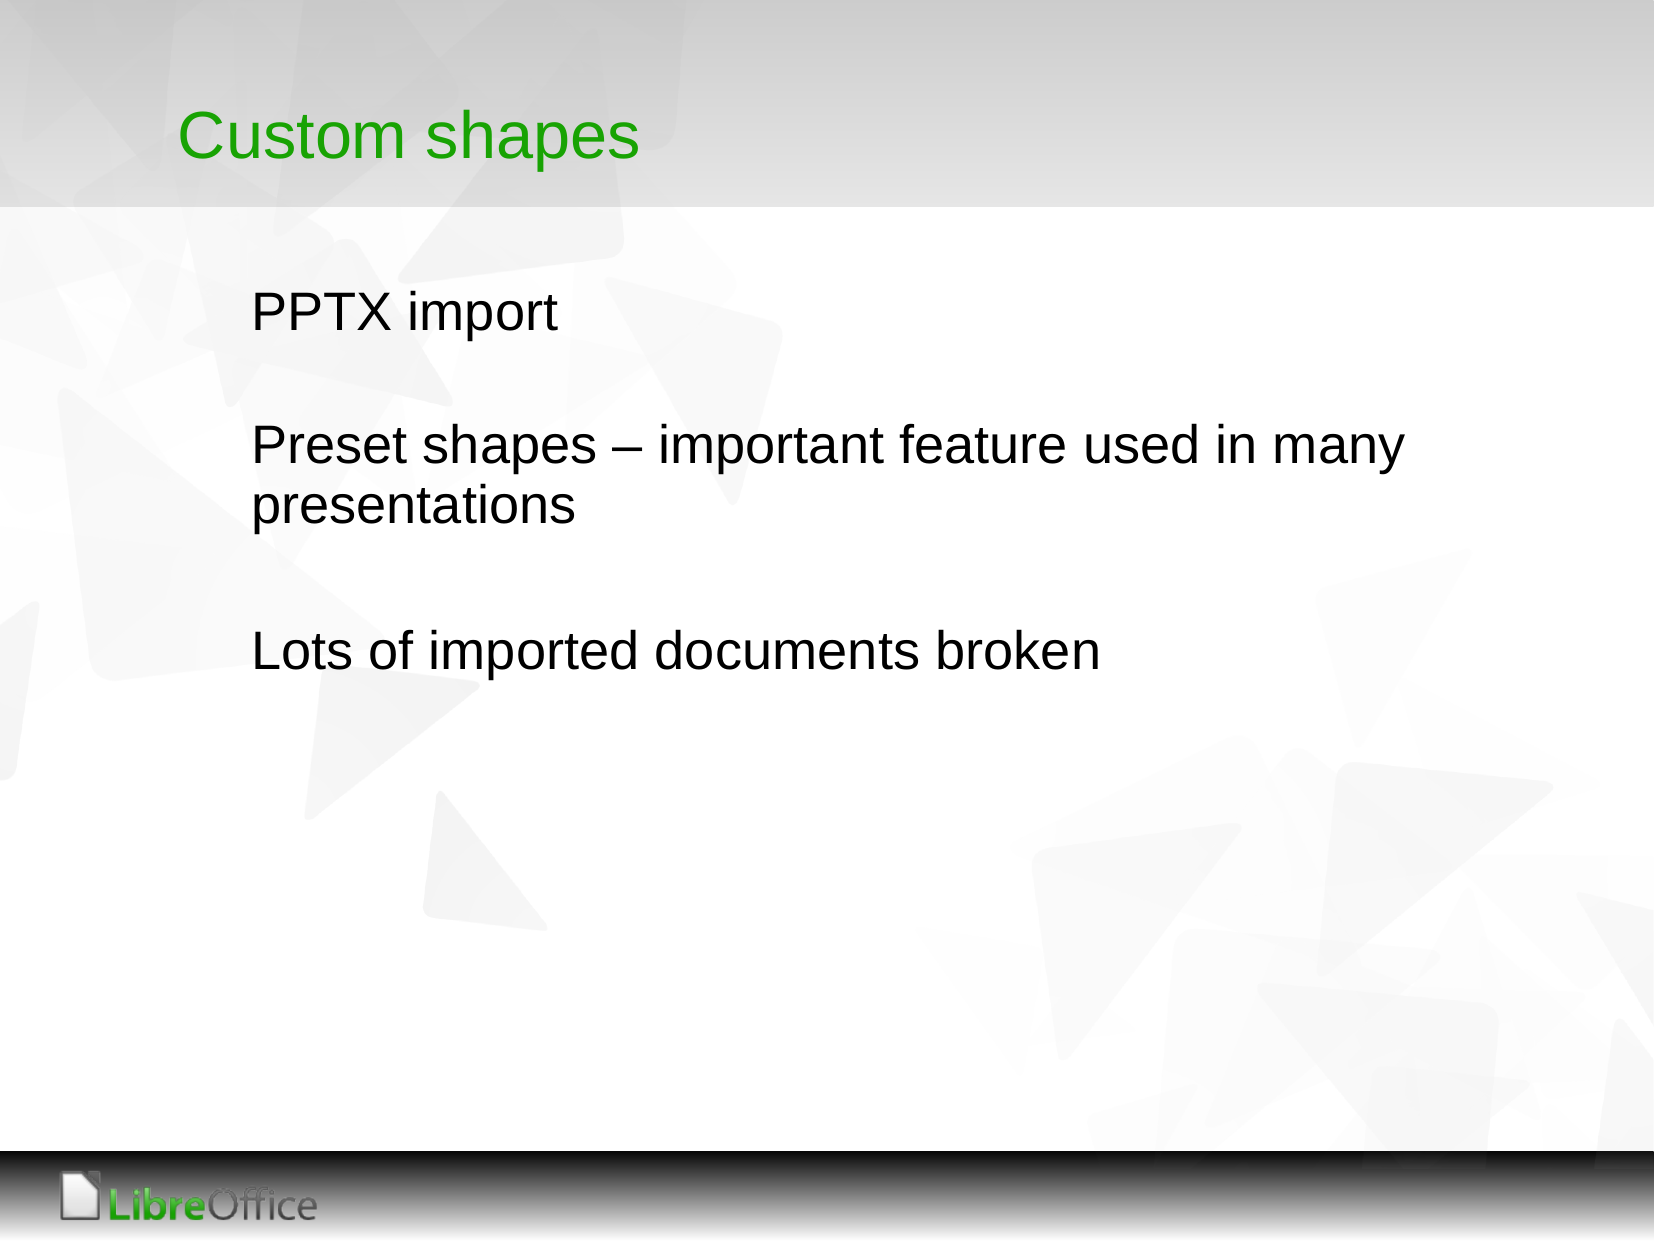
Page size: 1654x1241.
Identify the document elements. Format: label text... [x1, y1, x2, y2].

picture [0, 0, 783, 931]
list PPTX import Preset shapes – important feature used in many presentations Lots of imported documents broken [180, 280, 1547, 755]
title Custom shapes [177, 46, 1525, 226]
picture [915, 548, 1654, 1169]
picture [41, 1152, 337, 1240]
